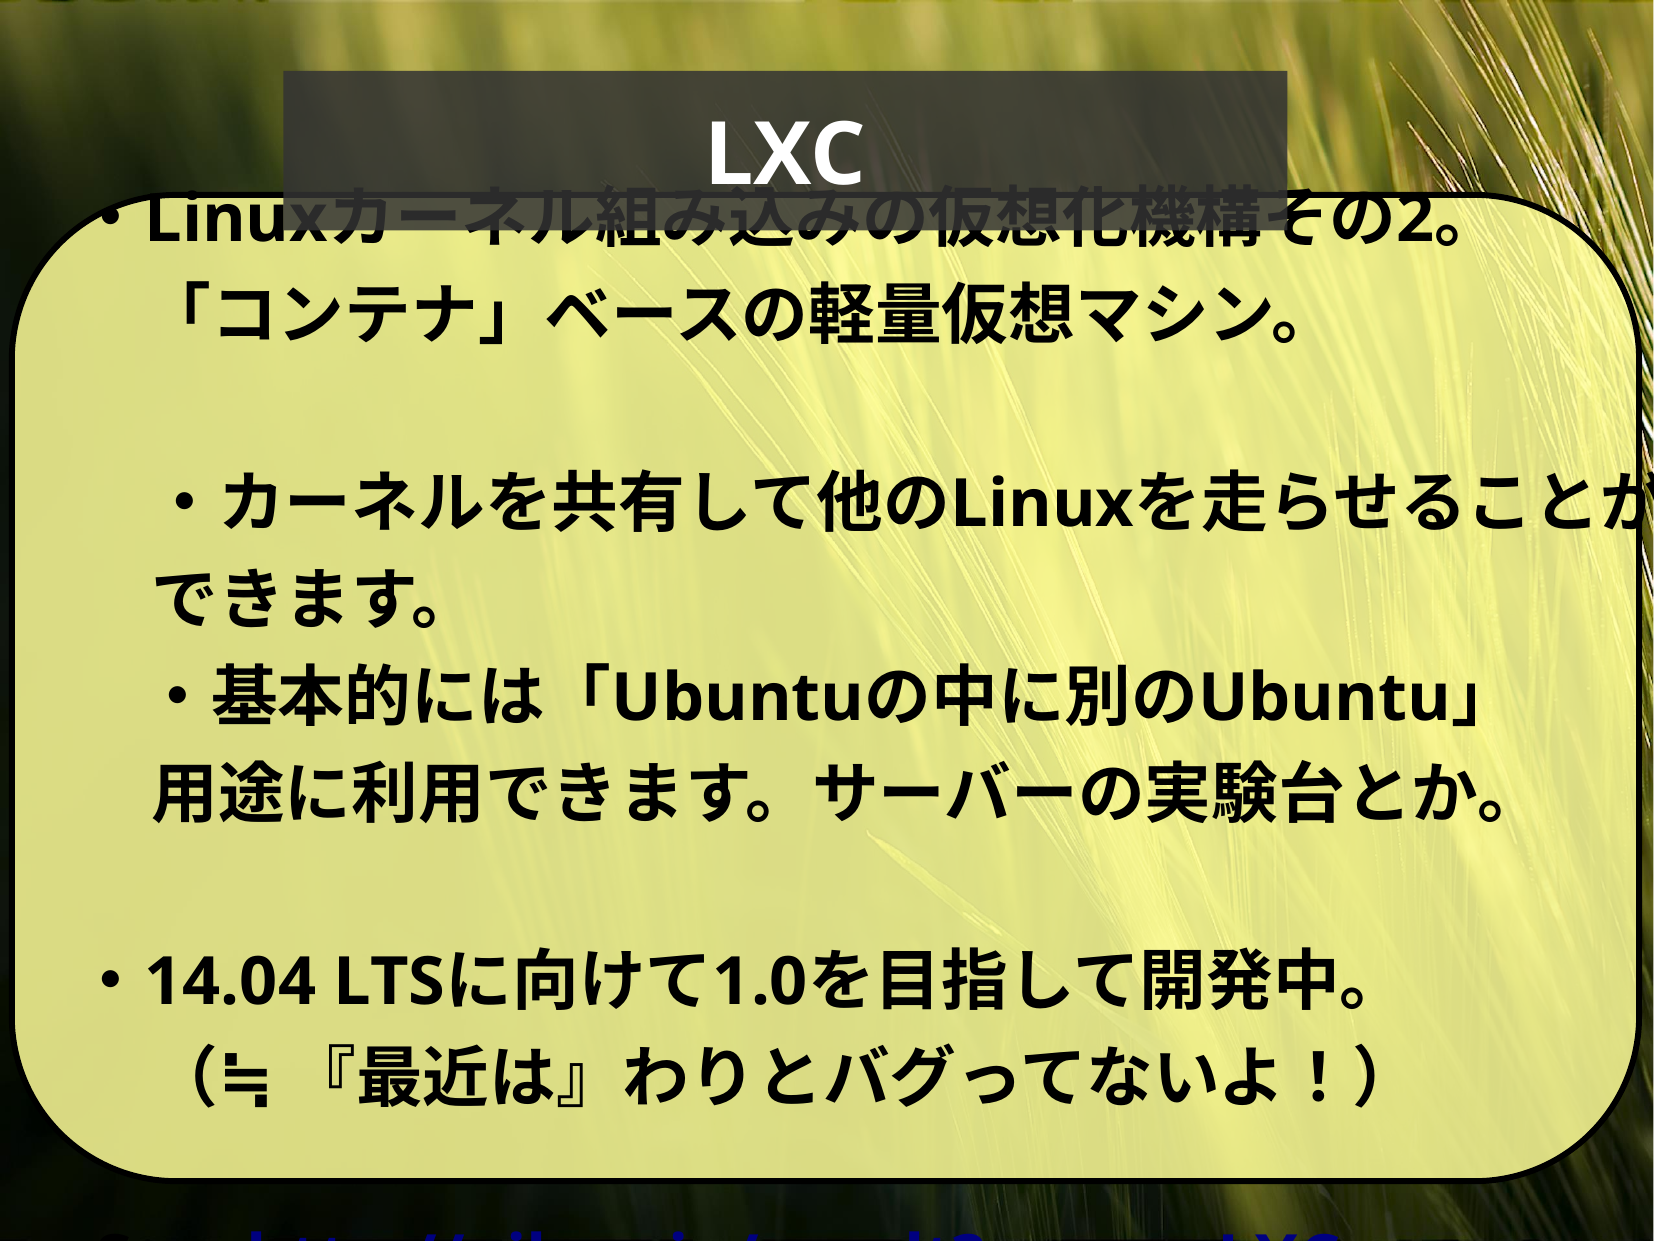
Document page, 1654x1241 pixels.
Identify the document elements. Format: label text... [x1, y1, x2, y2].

text_box ・Linuxカーネル組み込みの仮想化機構その2。 「コンテナ」ベースの軽量仮想マシン。 ・カーネルを共有して他のLinuxを走らせることが できます。 ・基本的には「Ubuntuの中に別のUbuntu」 用途に利用できます。サーバーの実験台とか。 ・14.04 LTSに向けて1.0を目指して開発中。 （≒ 『最近は』わりとバグってないよ！） See: http://gihyo.jp/result?query=LXC [11, 194, 1640, 1182]
picture [0, 0, 1654, 1241]
text_box LXC [283, 70, 1288, 231]
